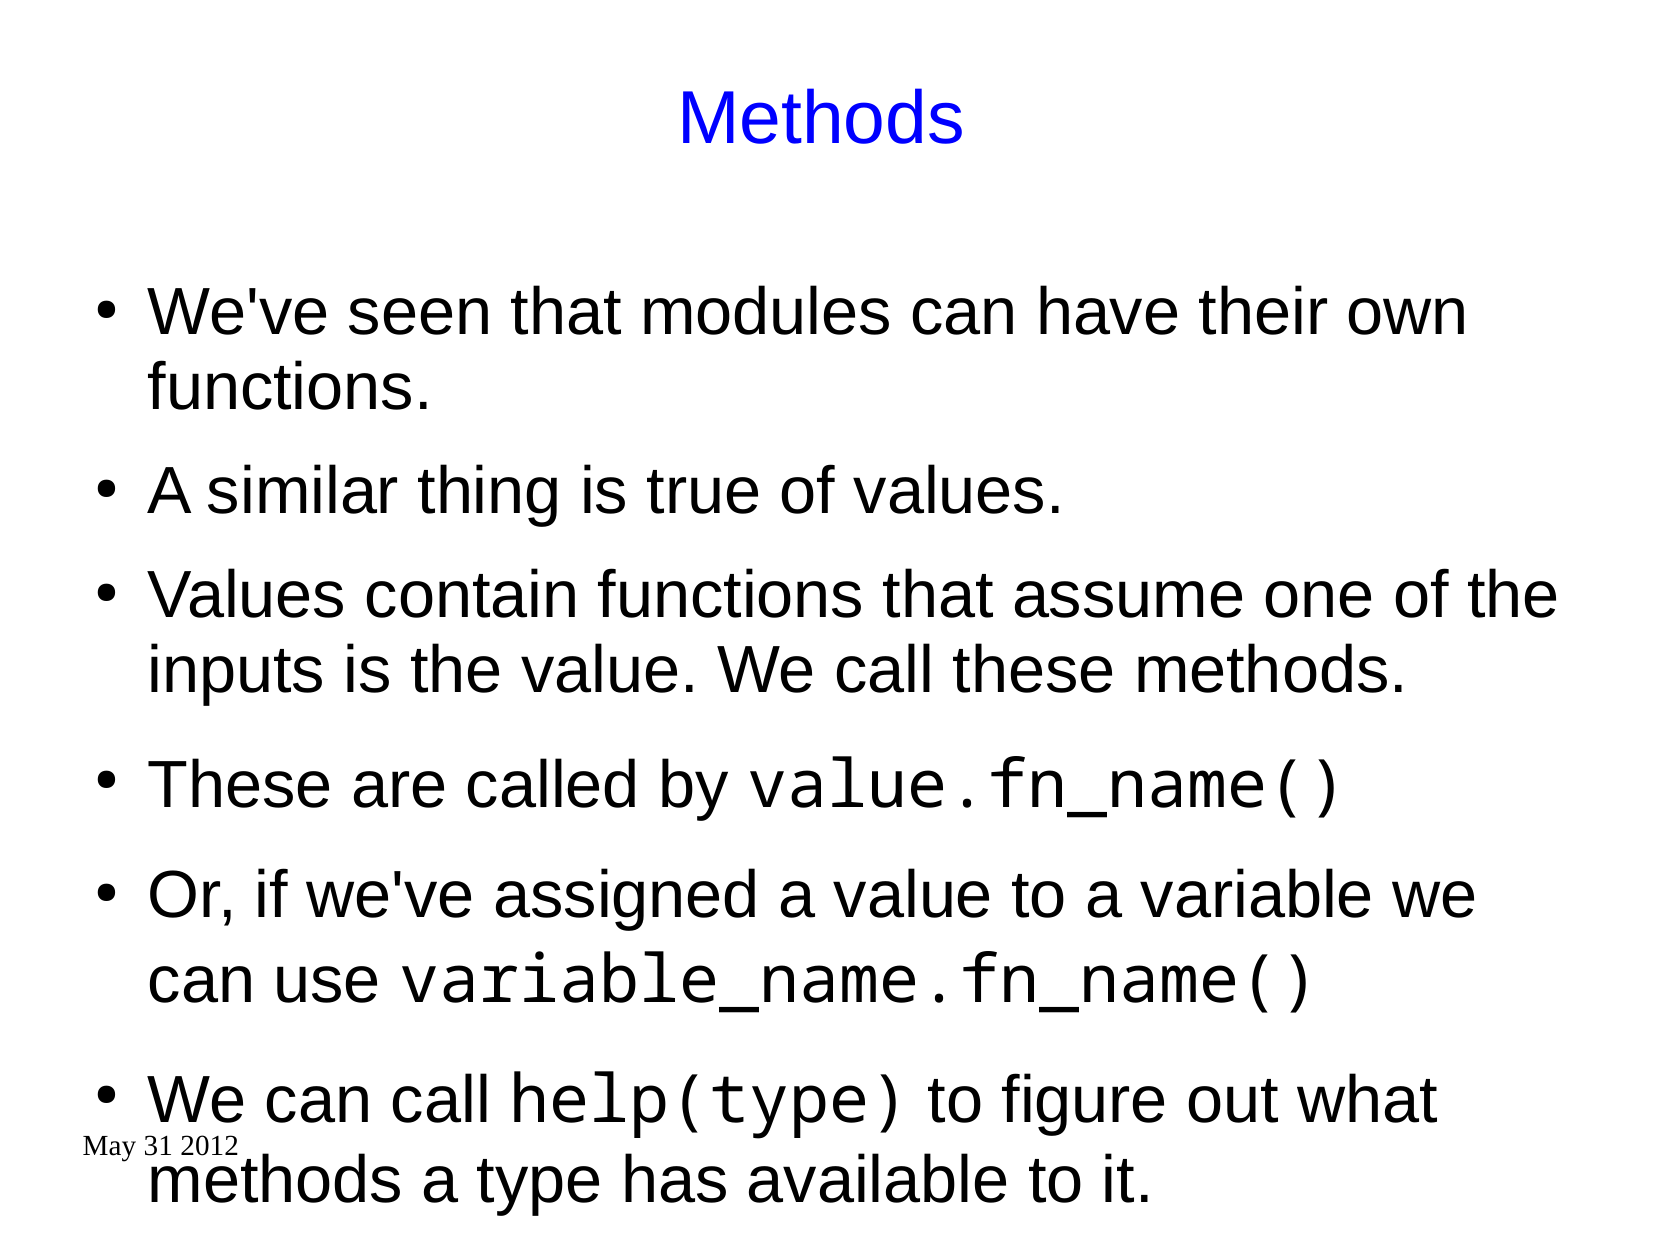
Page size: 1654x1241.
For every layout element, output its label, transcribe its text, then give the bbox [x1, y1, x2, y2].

list We've seen that modules can have their own functions. A similar thing is true of values. Values contain functions that assume one of the inputs is the value. We call these methods. These are called by value.fn_name() Or, if we've assigned a value to a variable we can use variable_name.fn_name() We can call help(type) to figure out what methods a type has available to it. [76, 274, 1565, 1174]
title Methods [76, 58, 1565, 178]
